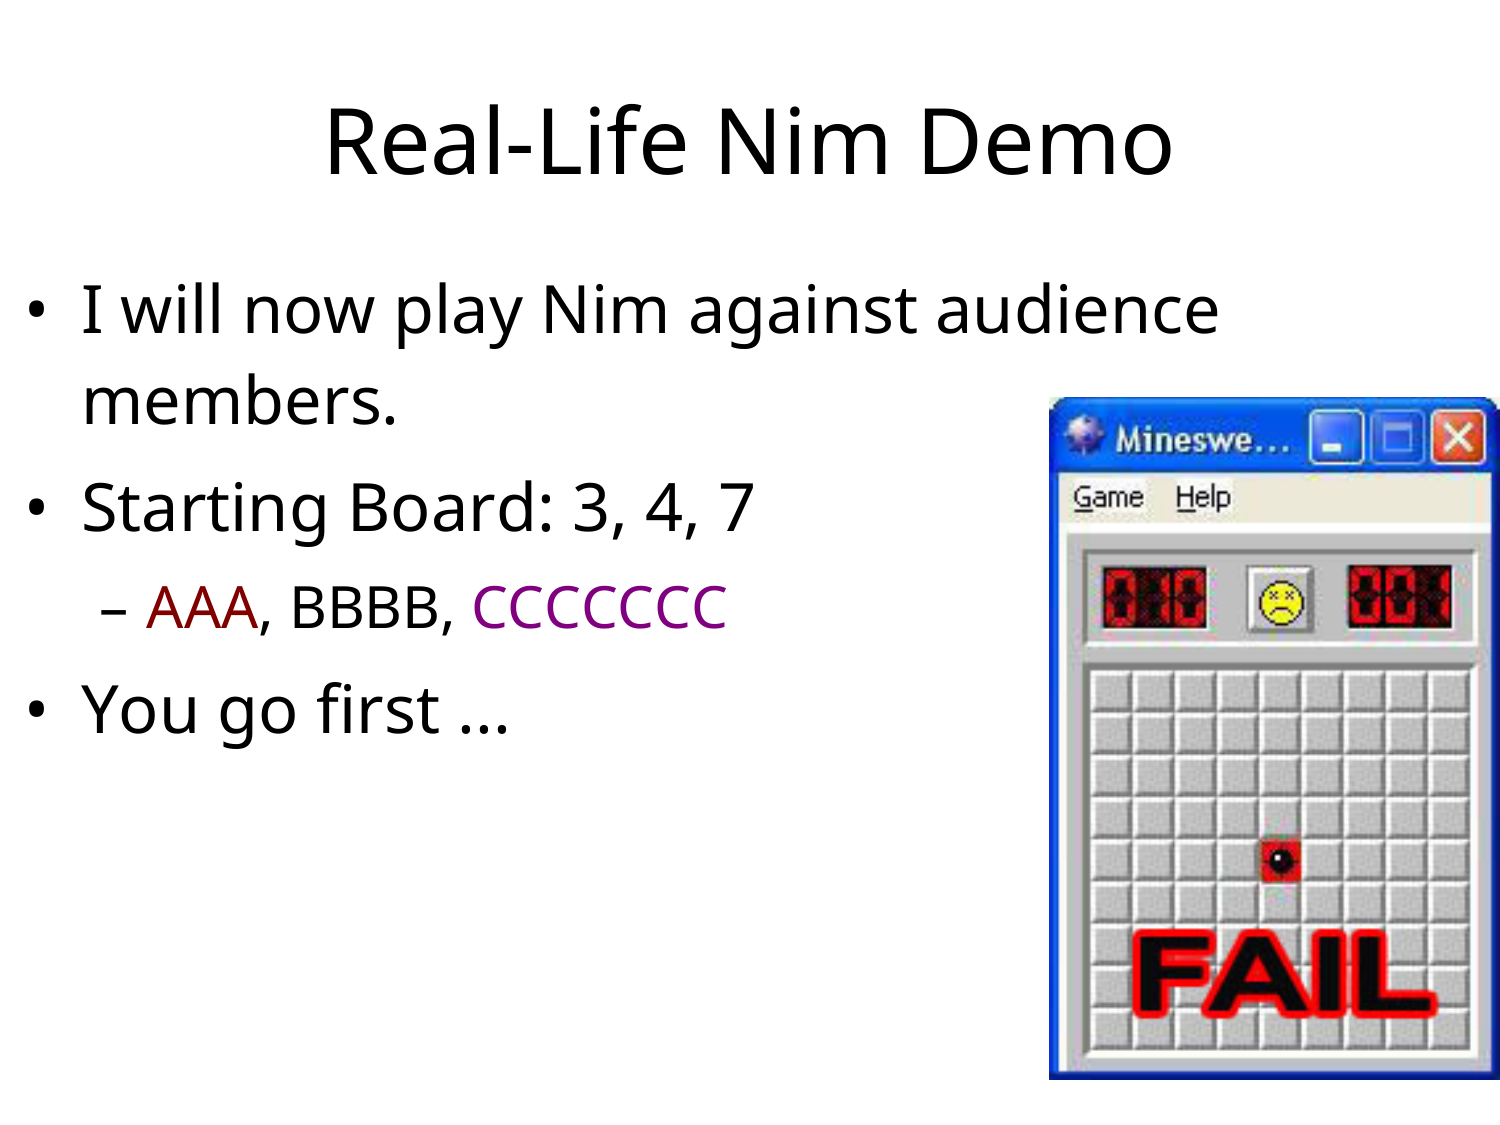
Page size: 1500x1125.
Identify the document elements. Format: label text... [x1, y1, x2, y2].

title Real-Life Nim Demo [24, 45, 1476, 233]
list I will now play Nim against audience members. Starting Board: 3, 4, 7 AAA, BBBB, CCCCCCC You go first ... [24, 262, 1476, 1101]
picture [1049, 397, 1500, 1080]
